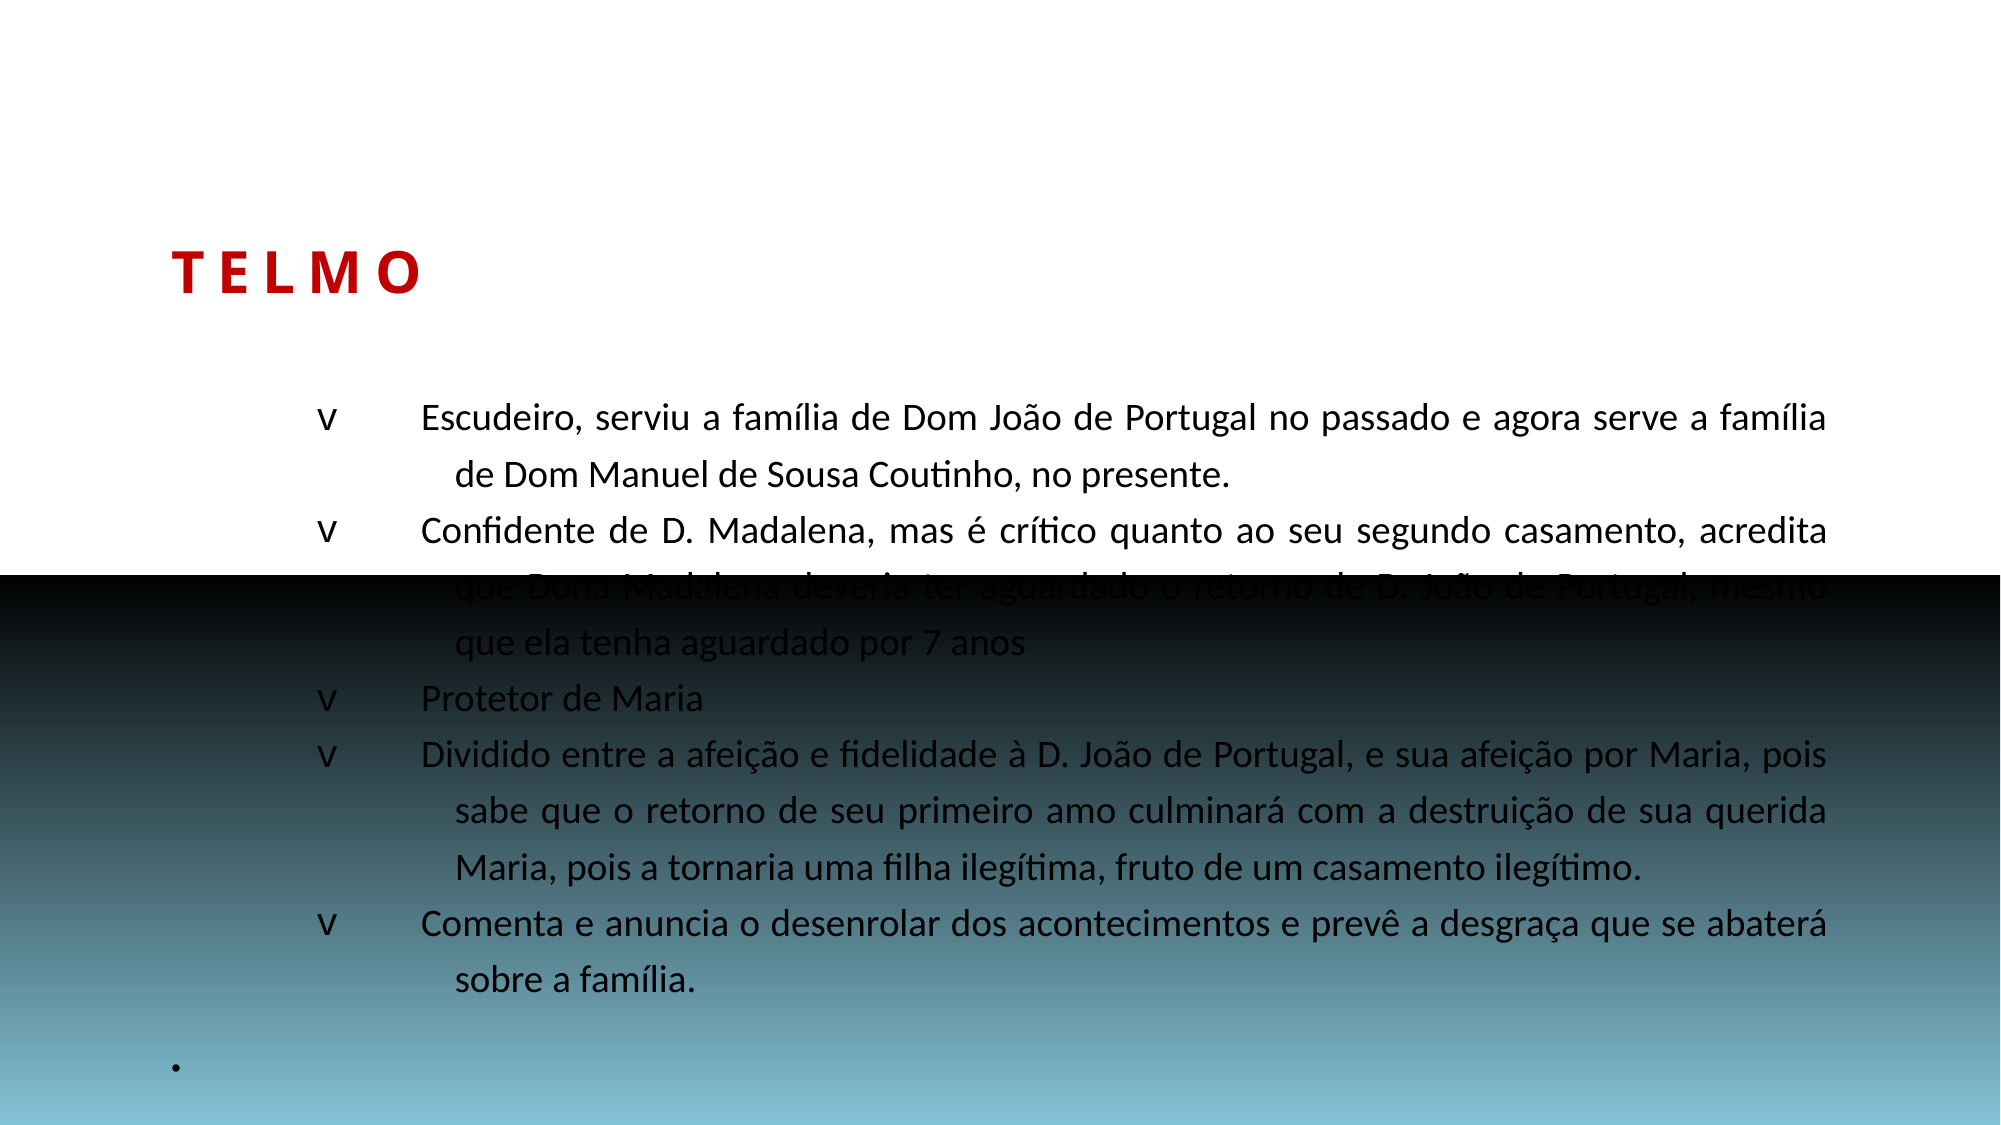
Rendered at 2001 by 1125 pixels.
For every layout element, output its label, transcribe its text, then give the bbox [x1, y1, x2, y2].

list Escudeiro, serviu a família de Dom João de Portugal no passado e agora serve a família de Dom Manuel de Sousa Coutinho, no presente. Confidente de D. Madalena, mas é crítico quanto ao seu segundo casamento, acredita que Dona Madalena deveria ter aguardado o retorno de D. João de Portugal, mesmo que ela tenha aguardado por 7 anos Protetor de Maria Dividido entre a afeição e fidelidade à D. João de Portugal, e sua afeição por Maria, pois sabe que o retorno de seu primeiro amo culminará com a destruição de sua querida Maria, pois a tornaria uma filha ilegítima, fruto de um casamento ilegítimo. Comenta e anuncia o desenrolar dos acontecimentos e prevê a desgraça que se abaterá sobre a família. [156, 375, 1844, 1014]
title Telmo [156, 124, 1844, 313]
